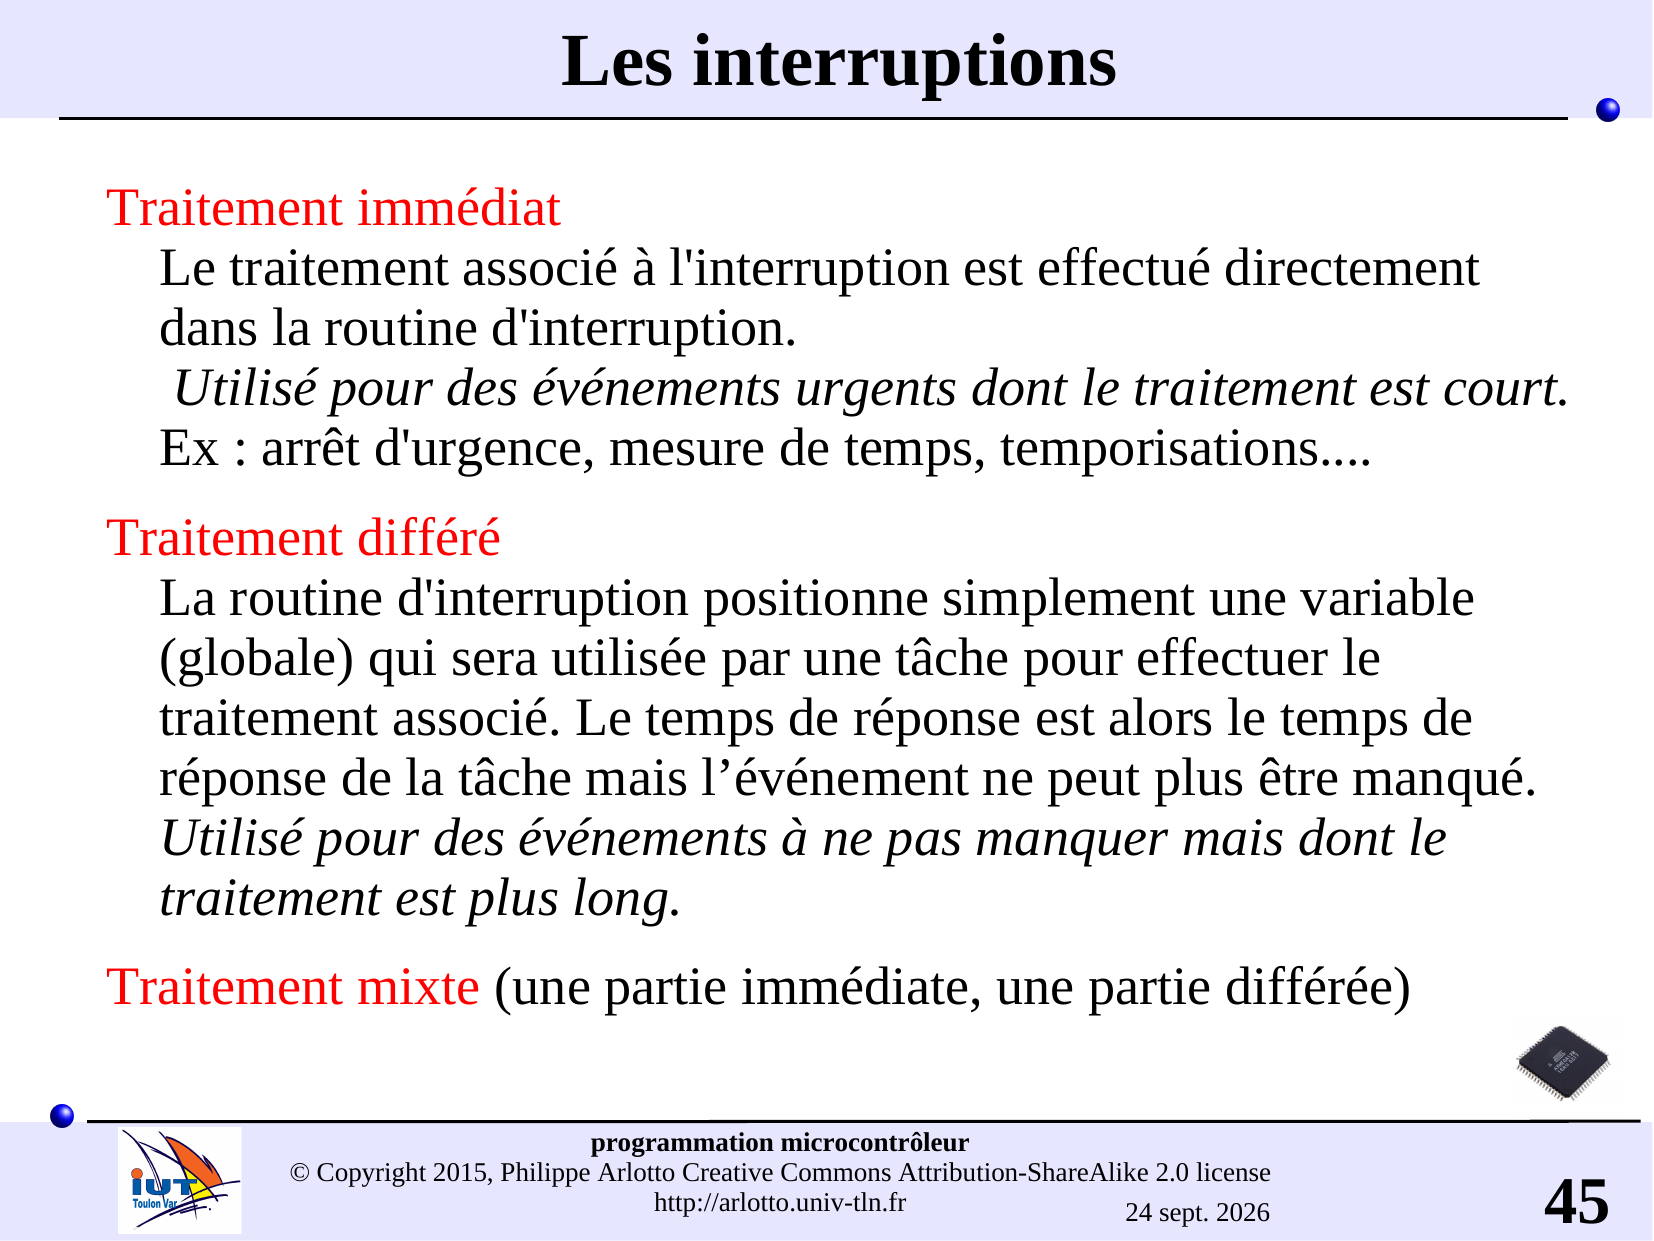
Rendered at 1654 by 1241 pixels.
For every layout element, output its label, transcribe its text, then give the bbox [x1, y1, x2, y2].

list Traitement immédiat Le traitement associé à l'interruption est effectué directement dans la routine d'interruption. Utilisé pour des événements urgents dont le traitement est court. Ex : arrêt d'urgence, mesure de temps, temporisations.... Traitement différé La routine d'interruption positionne simplement une variable (globale) qui sera utilisée par une tâche pour effectuer le traitement associé. Le temps de réponse est alors le temps de réponse de la tâche mais l’événement ne peut plus être manqué. Utilisé pour des événements à ne pas manquer mais dont le traitement est plus long. Traitement mixte (une partie immédiate, une partie différée) [88, 177, 1595, 1087]
title Les interruptions [95, 11, 1585, 110]
picture [1505, 1003, 1625, 1119]
